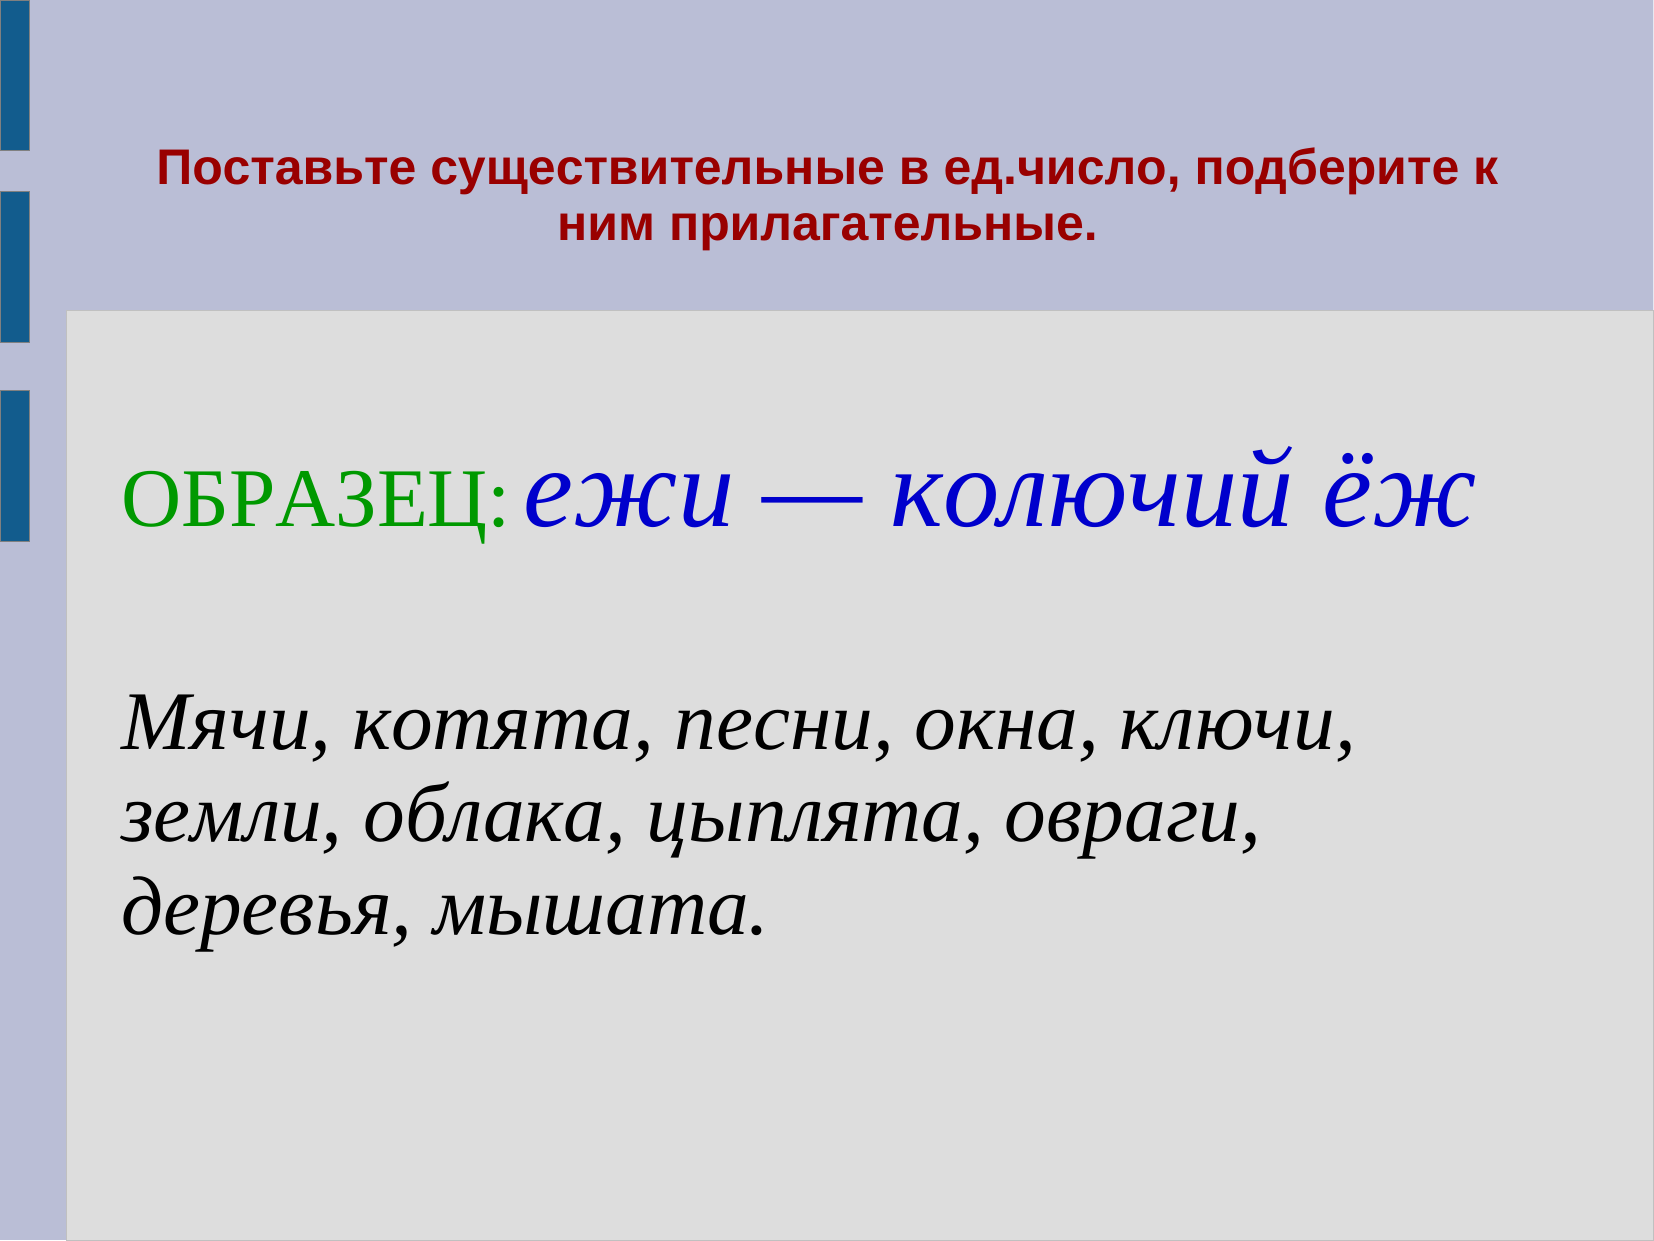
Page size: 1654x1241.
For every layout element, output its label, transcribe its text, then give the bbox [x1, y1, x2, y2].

title Поставьте существительные в ед.число, подберите к ним прилагательные. [121, 91, 1534, 299]
subtitle ОБРАЗЕЦ: ежи — колючий ёж Мячи, котята, песни, окна, ключи, земли, облака, цыплята, овраги, деревья, мышата. [121, 344, 1534, 1127]
